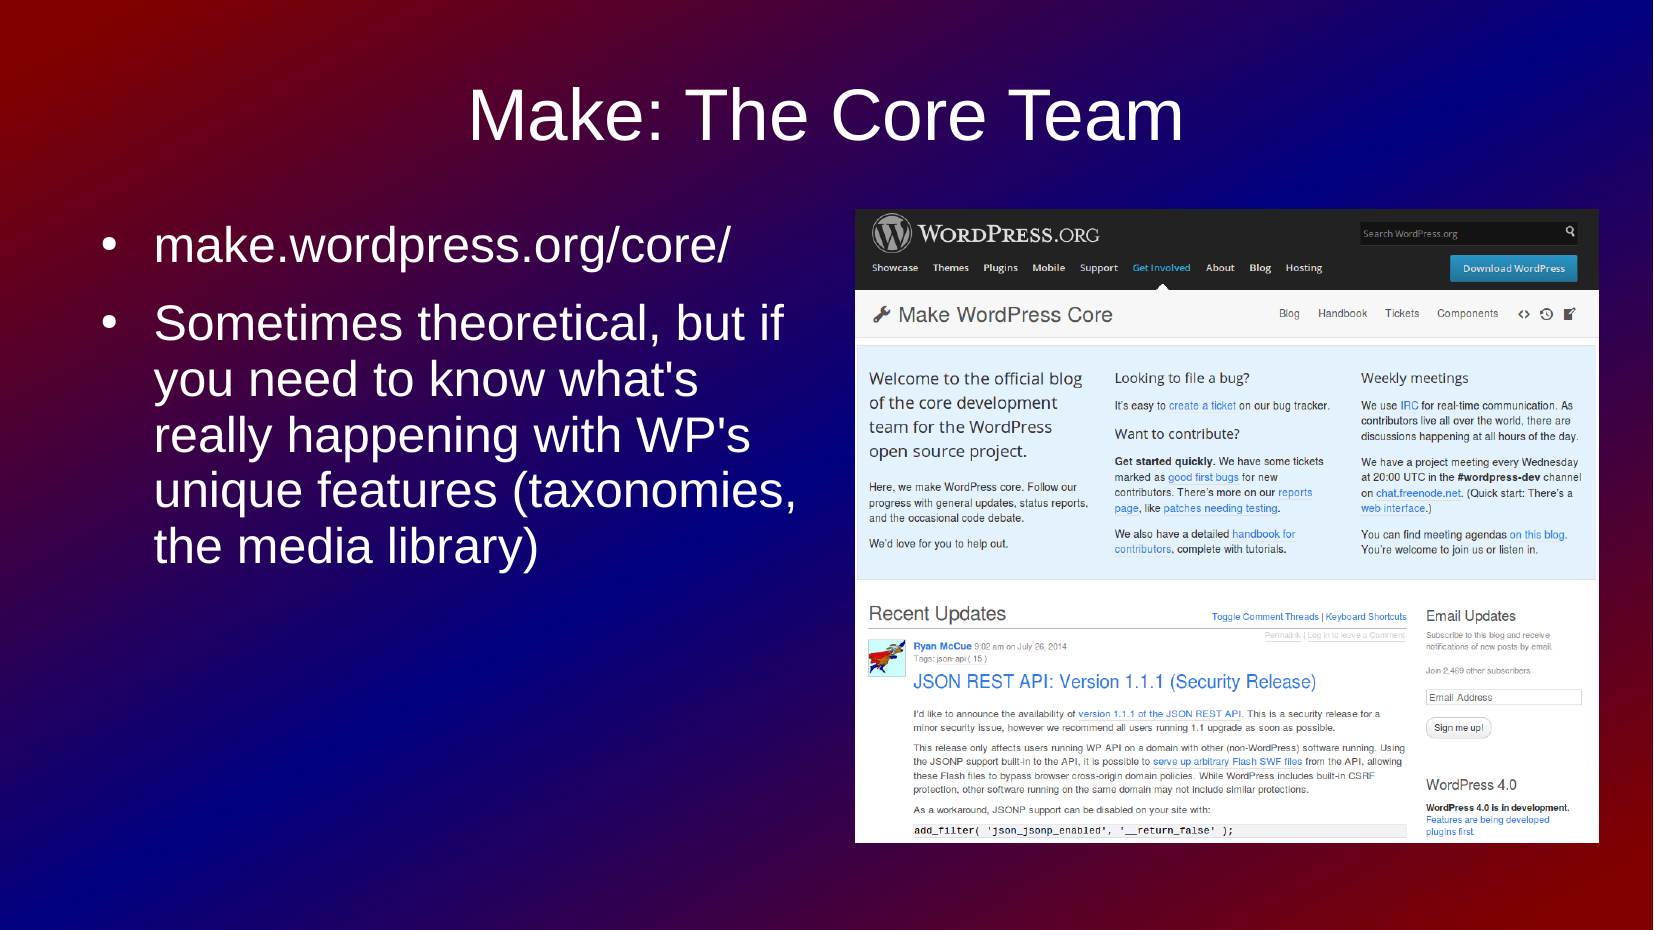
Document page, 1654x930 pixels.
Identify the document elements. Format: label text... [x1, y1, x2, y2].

title Make: The Core Team [82, 37, 1571, 193]
list make.wordpress.org/core/ Sometimes theoretical, but if you need to know what's really happening with WP's unique features (taxonomies, the media library) [82, 217, 826, 757]
picture [855, 209, 1599, 843]
